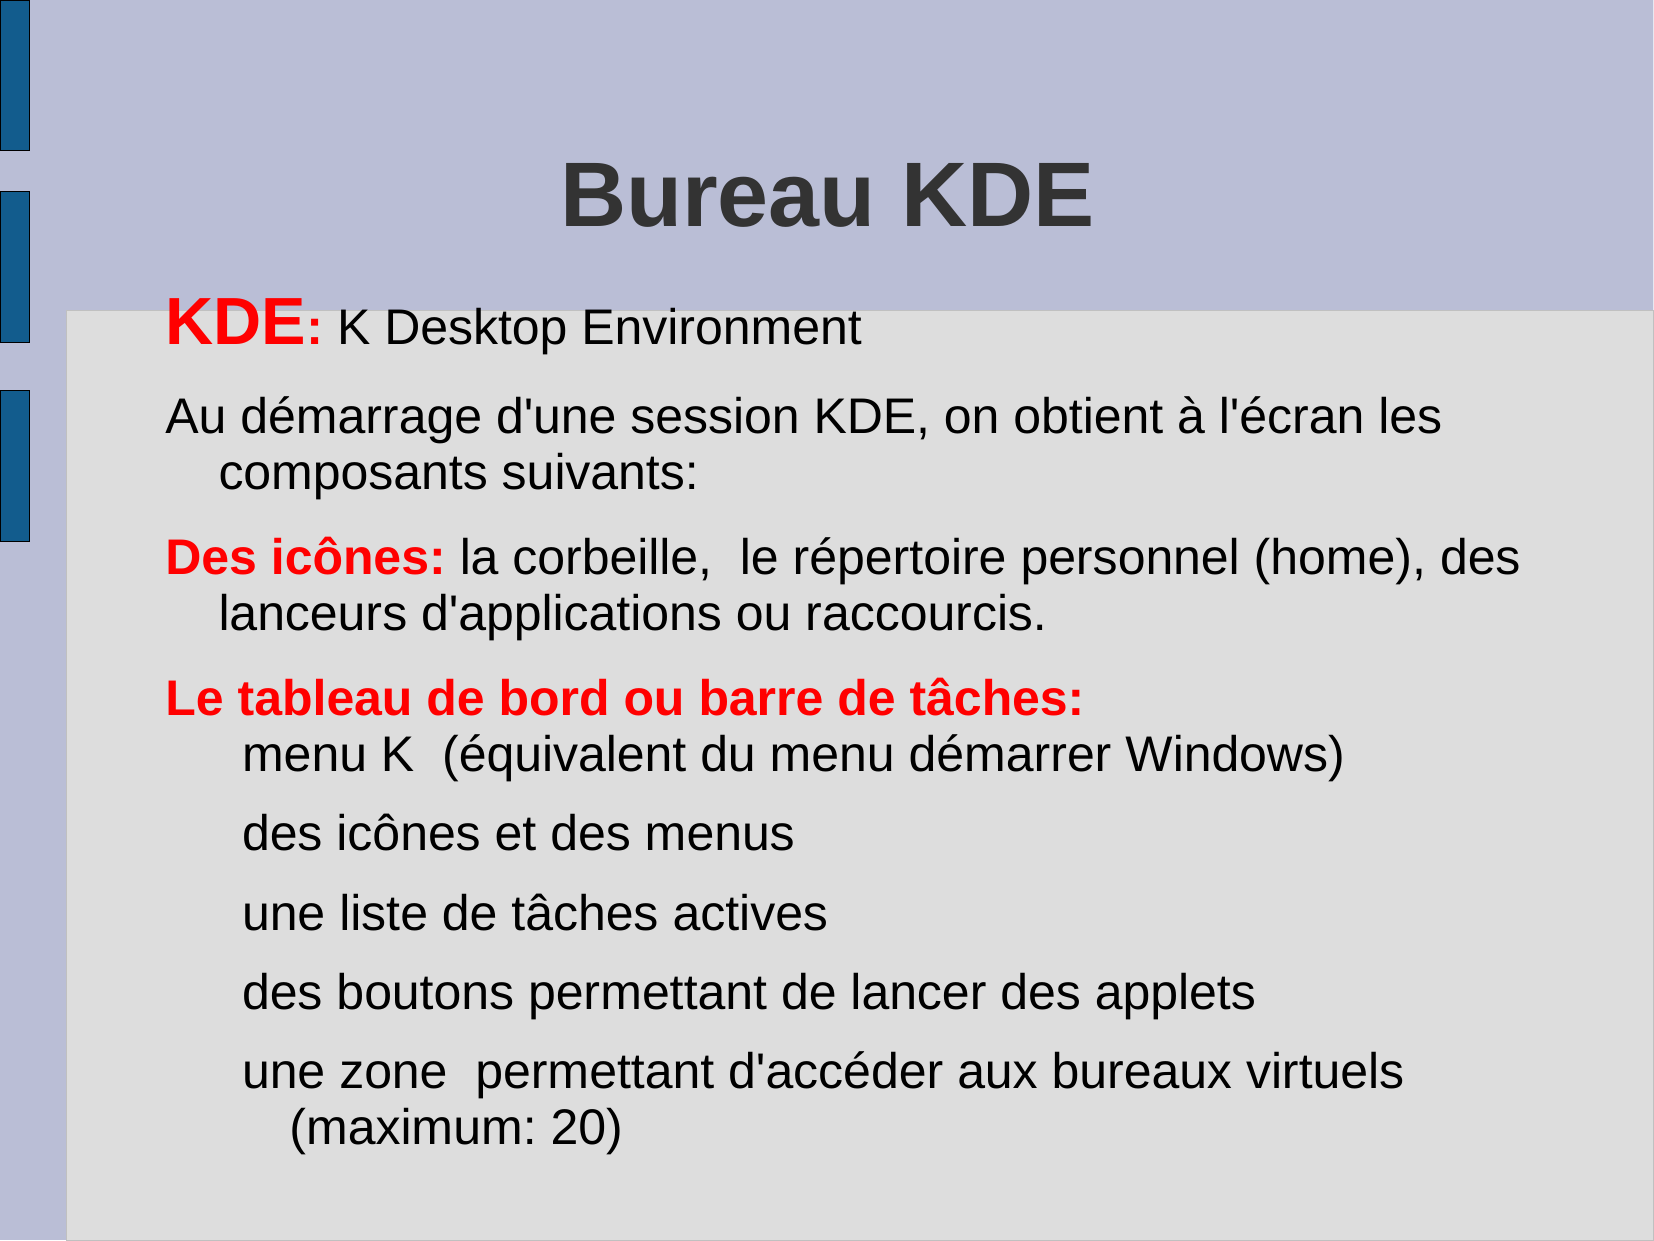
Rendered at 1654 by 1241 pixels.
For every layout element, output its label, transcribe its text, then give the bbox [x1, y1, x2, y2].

title Bureau KDE [121, 91, 1534, 299]
list KDE: K Desktop Environment Au démarrage d'une session KDE, on obtient à l'écran les composants suivants: Des icônes: la corbeille, le répertoire personnel (home), des lanceurs d'applications ou raccourcis. Le tableau de bord ou barre de tâches: menu K (équivalent du menu démarrer Windows) des icônes et des menus une liste de tâches actives des boutons permettant de lancer des applets une zone permettant d'accéder aux bureaux virtuels (maximum: 20) [147, 283, 1560, 1156]
